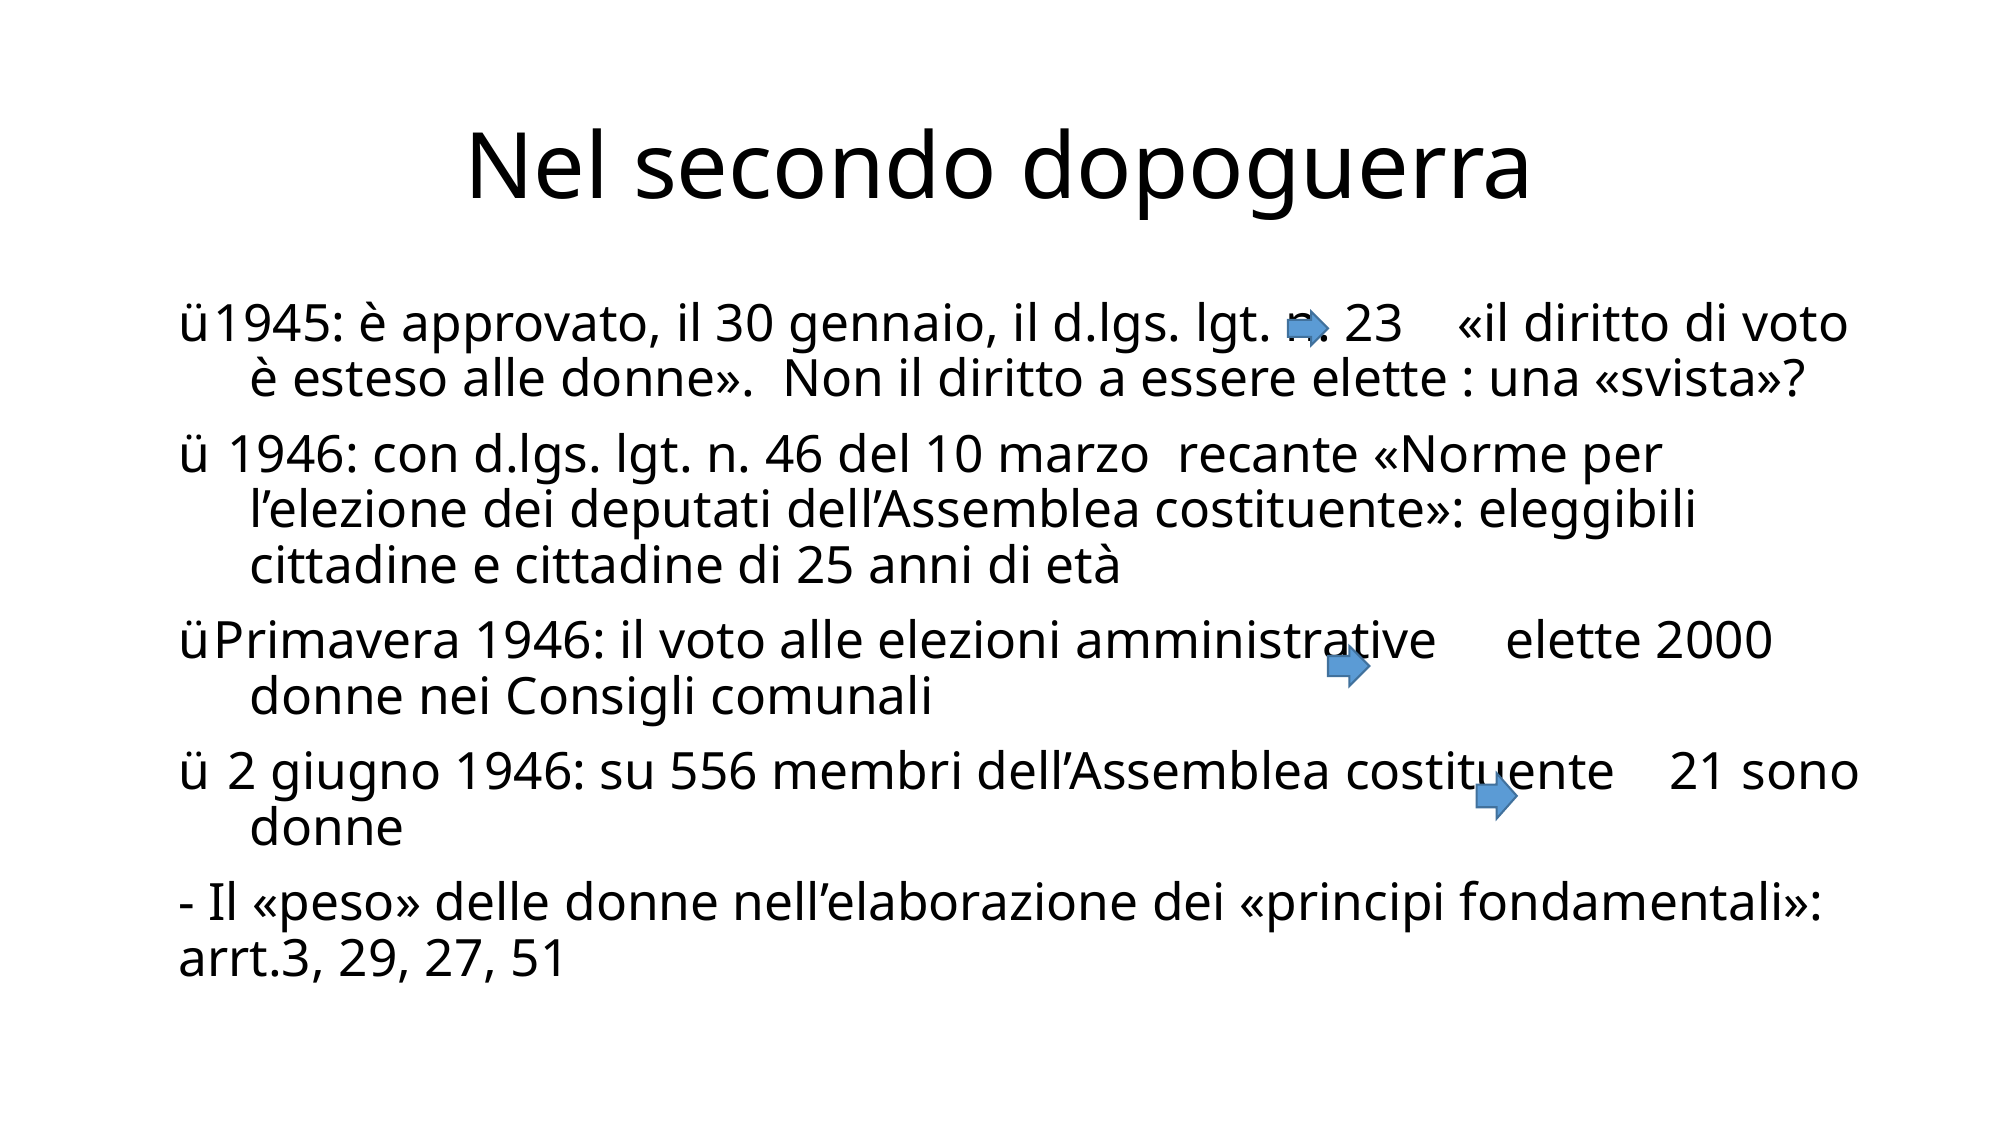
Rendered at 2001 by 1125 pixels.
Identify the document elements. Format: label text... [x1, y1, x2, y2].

title Nel secondo dopoguerra [137, 59, 1863, 278]
list 1945: è approvato, il 30 gennaio, il d.lgs. lgt. n. 23 «il diritto di voto è esteso alle donne». Non il diritto a essere elette : una «svista»? 1946: con d.lgs. lgt. n. 46 del 10 marzo recante «Norme per l’elezione dei deputati dell’Assemblea costituente»: eleggibili cittadine e cittadine di 25 anni di età Primavera 1946: il voto alle elezioni amministrative elette 2000 donne nei Consigli comunali 2 giugno 1946: su 556 membri dell’Assemblea costituente 21 sono donne - Il «peso» delle donne nell’elaborazione dei «principi fondamentali»: arrt.3, 29, 27, 51 [163, 289, 1889, 1003]
text_box [1327, 646, 1370, 687]
text_box [1287, 311, 1328, 346]
text_box [1476, 773, 1517, 819]
